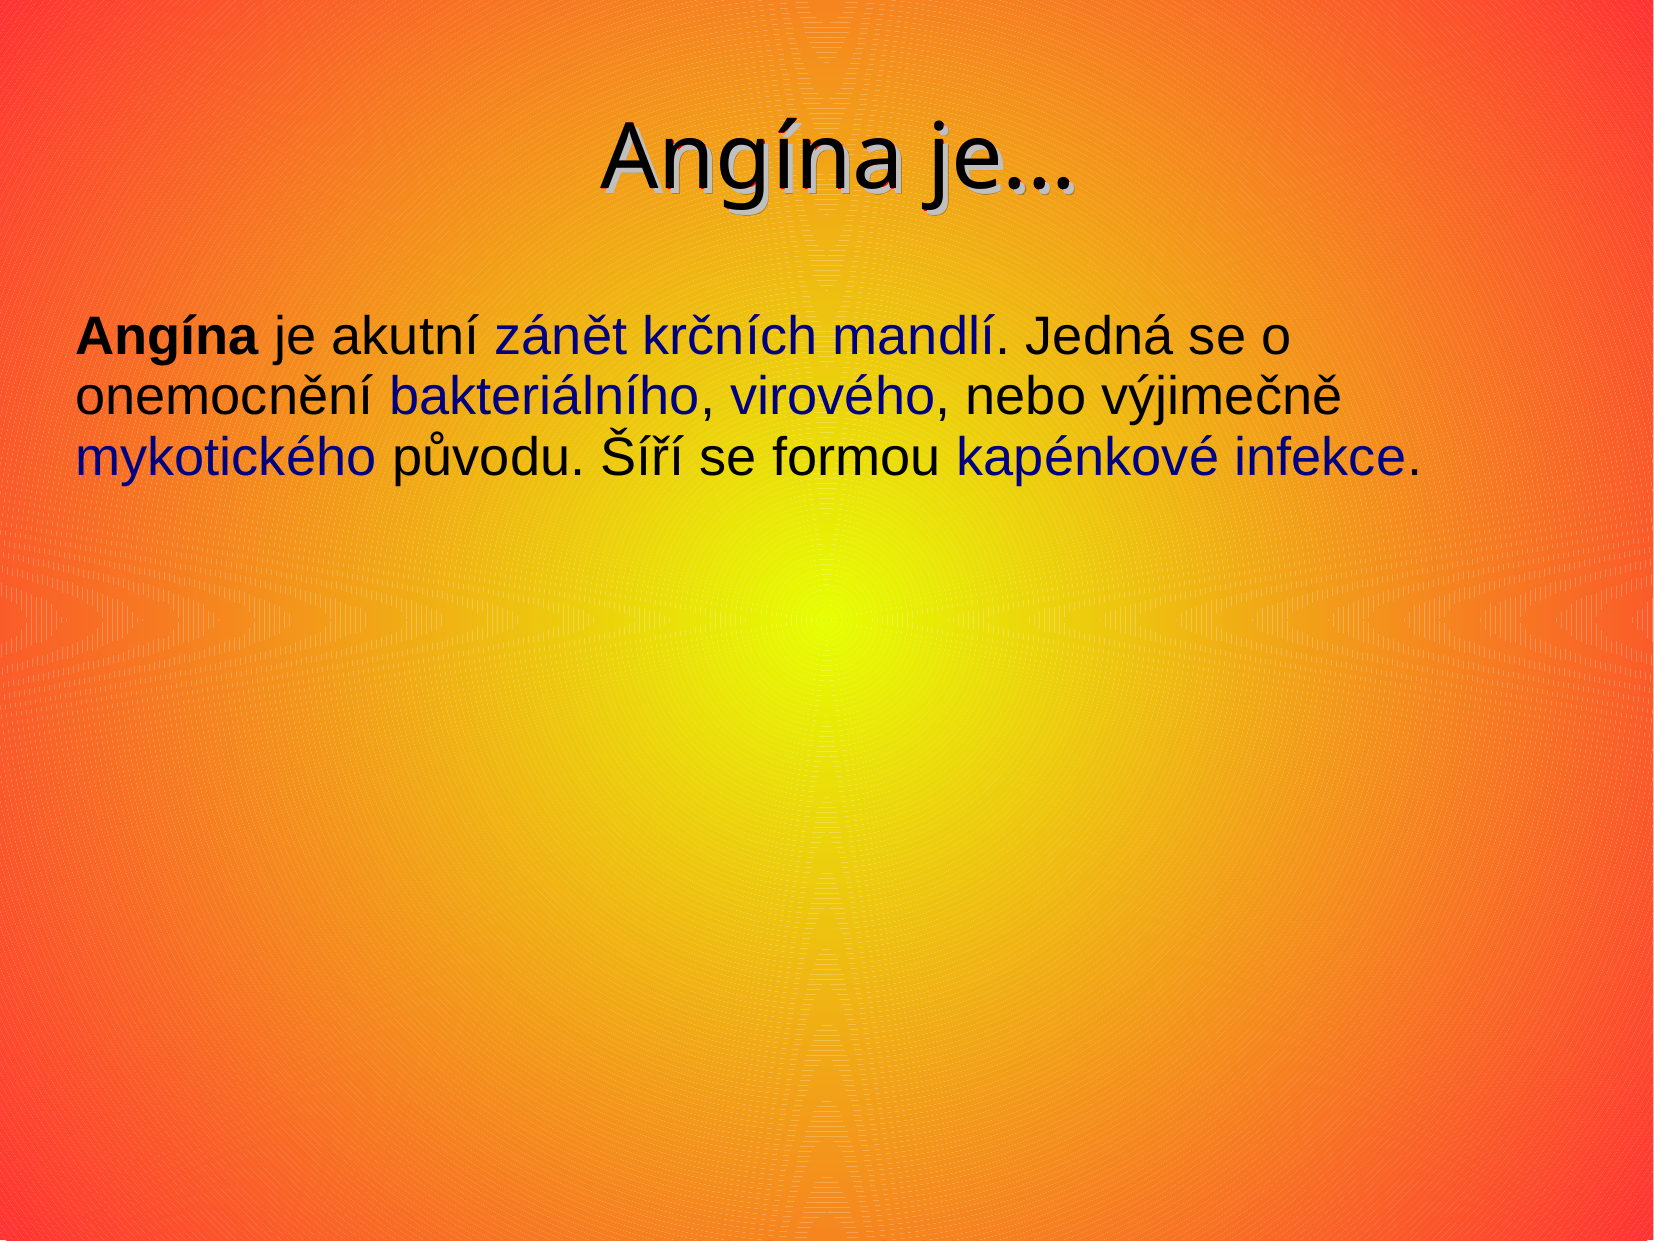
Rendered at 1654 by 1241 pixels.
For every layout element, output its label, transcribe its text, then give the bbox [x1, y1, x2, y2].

list Angína je akutní zánět krčních mandlí. Jedná se o onemocnění bakteriálního, virového, nebo výjimečně mykotického původu. Šíří se formou kapénkové infekce. [75, 305, 1564, 682]
chart [82, 717, 1571, 1109]
title Angína je... [82, 56, 1571, 250]
